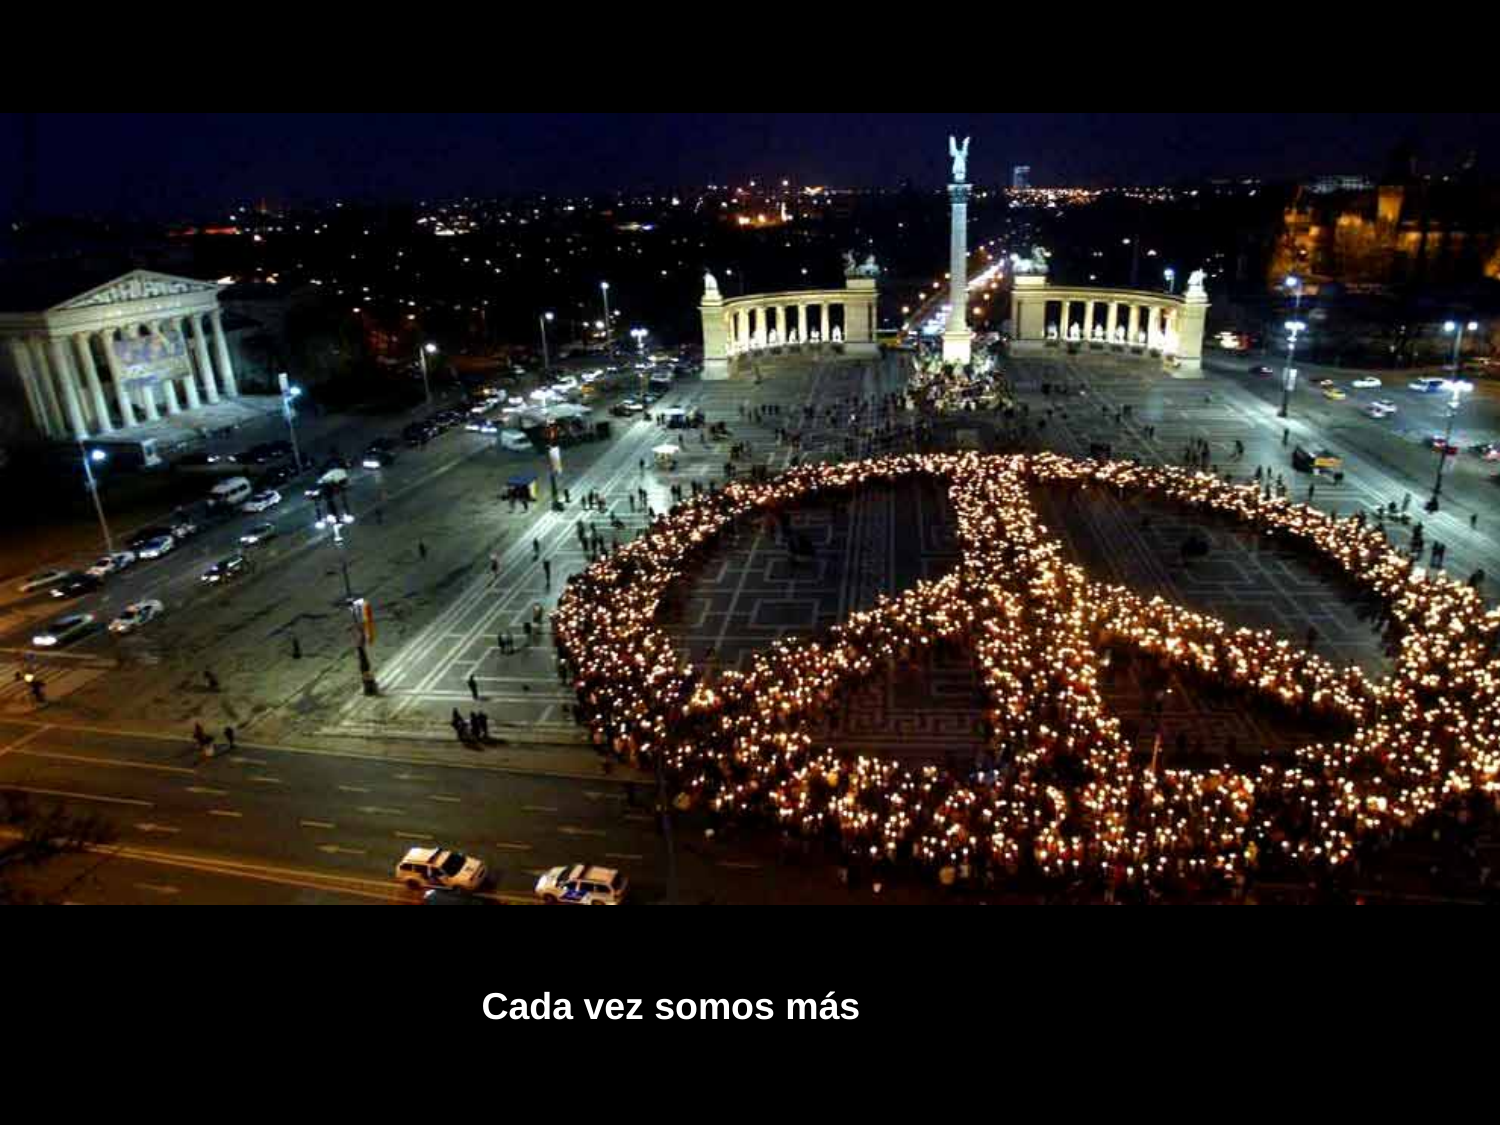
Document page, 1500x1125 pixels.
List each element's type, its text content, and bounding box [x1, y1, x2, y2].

text_box Cada vez somos más [466, 974, 876, 1125]
picture [0, 113, 1500, 905]
